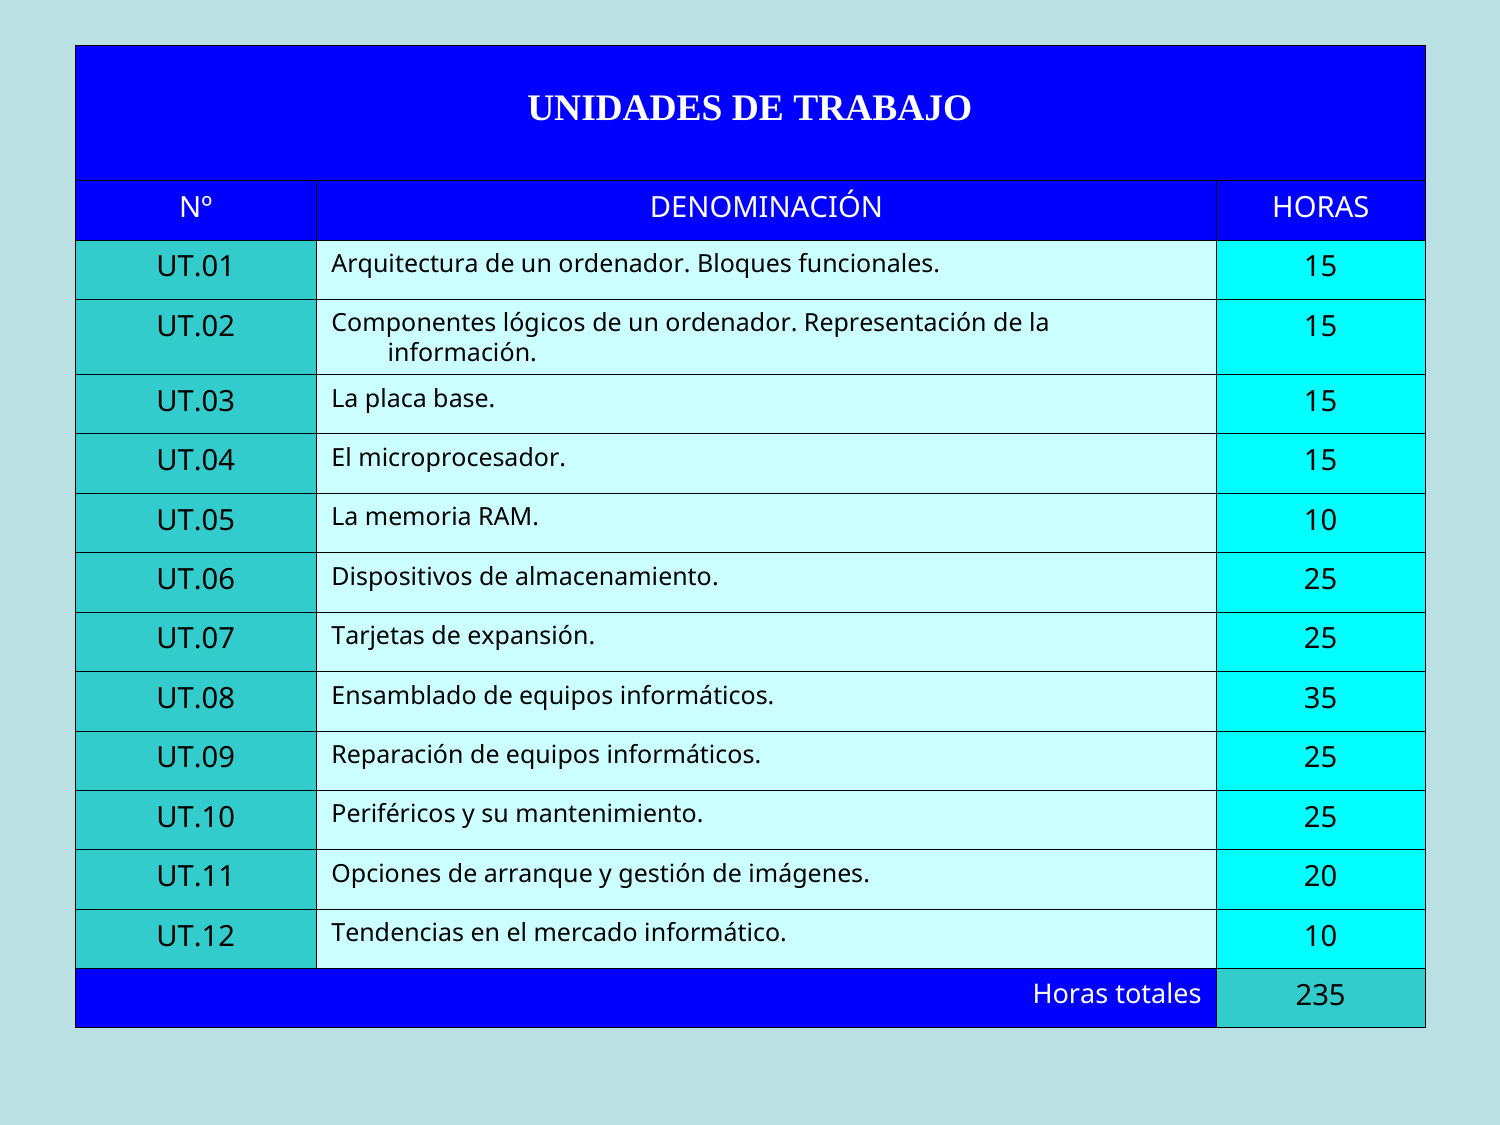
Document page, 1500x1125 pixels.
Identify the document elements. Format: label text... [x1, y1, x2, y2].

table_cell 25 [1217, 732, 1425, 790]
table_cell Nº [76, 181, 316, 240]
table_cell UT.09 [76, 732, 316, 790]
table_cell Arquitectura de un ordenador. Bloques funcionales. [317, 241, 1216, 299]
table_cell UT.04 [76, 434, 316, 493]
table_cell 15 [1217, 241, 1425, 299]
table_cell UT.06 [76, 553, 316, 612]
table_cell 10 [1217, 910, 1425, 968]
table_cell Periféricos y su mantenimiento. [317, 791, 1216, 849]
table_cell 35 [1217, 672, 1425, 731]
table_cell El microprocesador. [317, 434, 1216, 493]
table_header UNIDADES DE TRABAJO [76, 46, 1425, 180]
table_cell 235 [1217, 969, 1425, 1027]
table_cell UT.11 [76, 850, 316, 909]
table_cell 15 [1217, 434, 1425, 493]
table_cell 25 [1217, 553, 1425, 612]
table_cell 25 [1217, 791, 1425, 849]
table_cell La placa base. [317, 375, 1216, 433]
table_cell Tendencias en el mercado informático. [317, 910, 1216, 968]
table_cell Opciones de arranque y gestión de imágenes. [317, 850, 1216, 909]
table_cell Reparación de equipos informáticos. [317, 732, 1216, 790]
table_cell UT.03 [76, 375, 316, 433]
table_cell Dispositivos de almacenamiento. [317, 553, 1216, 612]
table_cell 20 [1217, 850, 1425, 909]
table_cell 15 [1217, 300, 1425, 374]
table_cell Tarjetas de expansión. [317, 613, 1216, 671]
table_cell DENOMINACIÓN [317, 181, 1216, 240]
table_cell 10 [1217, 494, 1425, 552]
table_cell UT.12 [76, 910, 316, 968]
table_cell Ensamblado de equipos informáticos. [317, 672, 1216, 731]
table_cell 15 [1217, 375, 1425, 433]
table_cell UT.01 [76, 241, 316, 299]
table_cell La memoria RAM. [317, 494, 1216, 552]
table_cell UT.02 [76, 300, 316, 374]
table_cell Horas totales [76, 969, 1216, 1027]
table_cell UT.07 [76, 613, 316, 671]
table_cell 25 [1217, 613, 1425, 671]
table_cell UT.10 [76, 791, 316, 849]
table_cell HORAS [1217, 181, 1425, 240]
table_cell UT.08 [76, 672, 316, 731]
table_cell Componentes lógicos de un ordenador. Representación de la información. [317, 300, 1216, 374]
table_cell UT.05 [76, 494, 316, 552]
